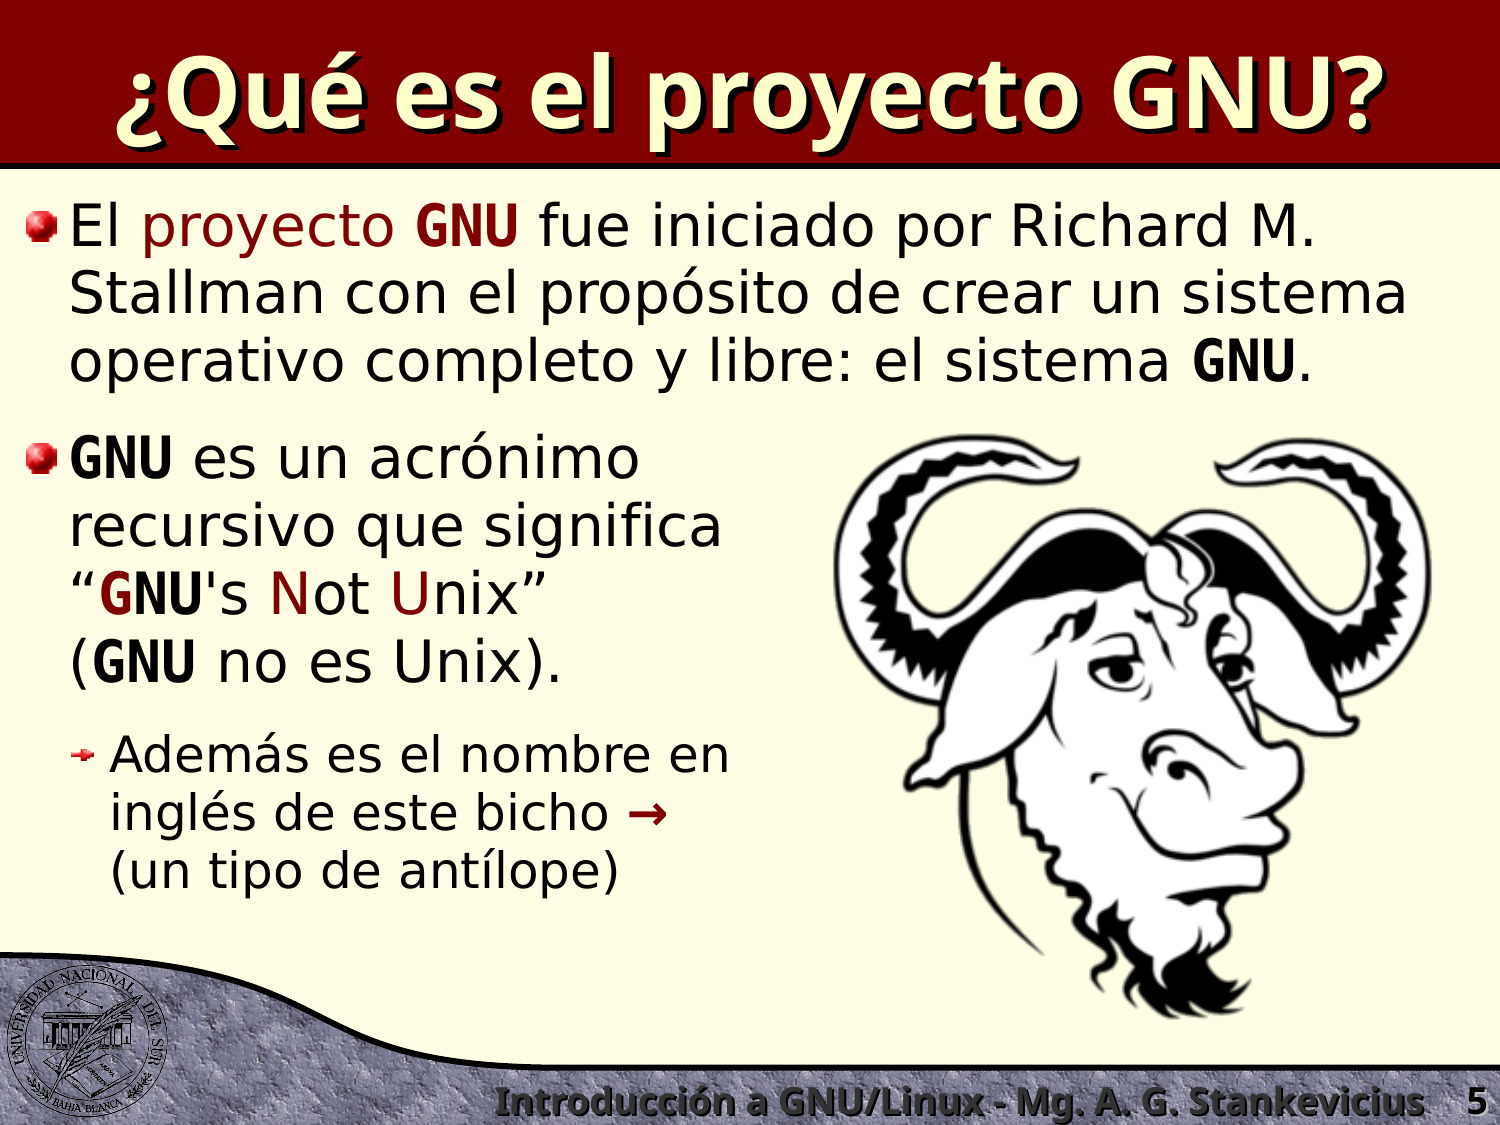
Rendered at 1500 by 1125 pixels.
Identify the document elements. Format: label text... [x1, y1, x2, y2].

picture [0, 956, 1500, 1125]
title ¿Qué es el proyecto GNU? [15, 12, 1485, 153]
list El proyecto GNU fue iniciado por Richard M. Stallman con el propósito de crear un sistema operativo completo y libre: el sistema GNU. GNU es un acrónimo recursivo que significa “GNU's Not Unix” (GNU no es Unix). Además es el nombre en inglés de este bicho → (un tipo de antílope) [11, 192, 1486, 935]
picture [1059, 1100, 1065, 1110]
picture [826, 420, 1440, 1034]
